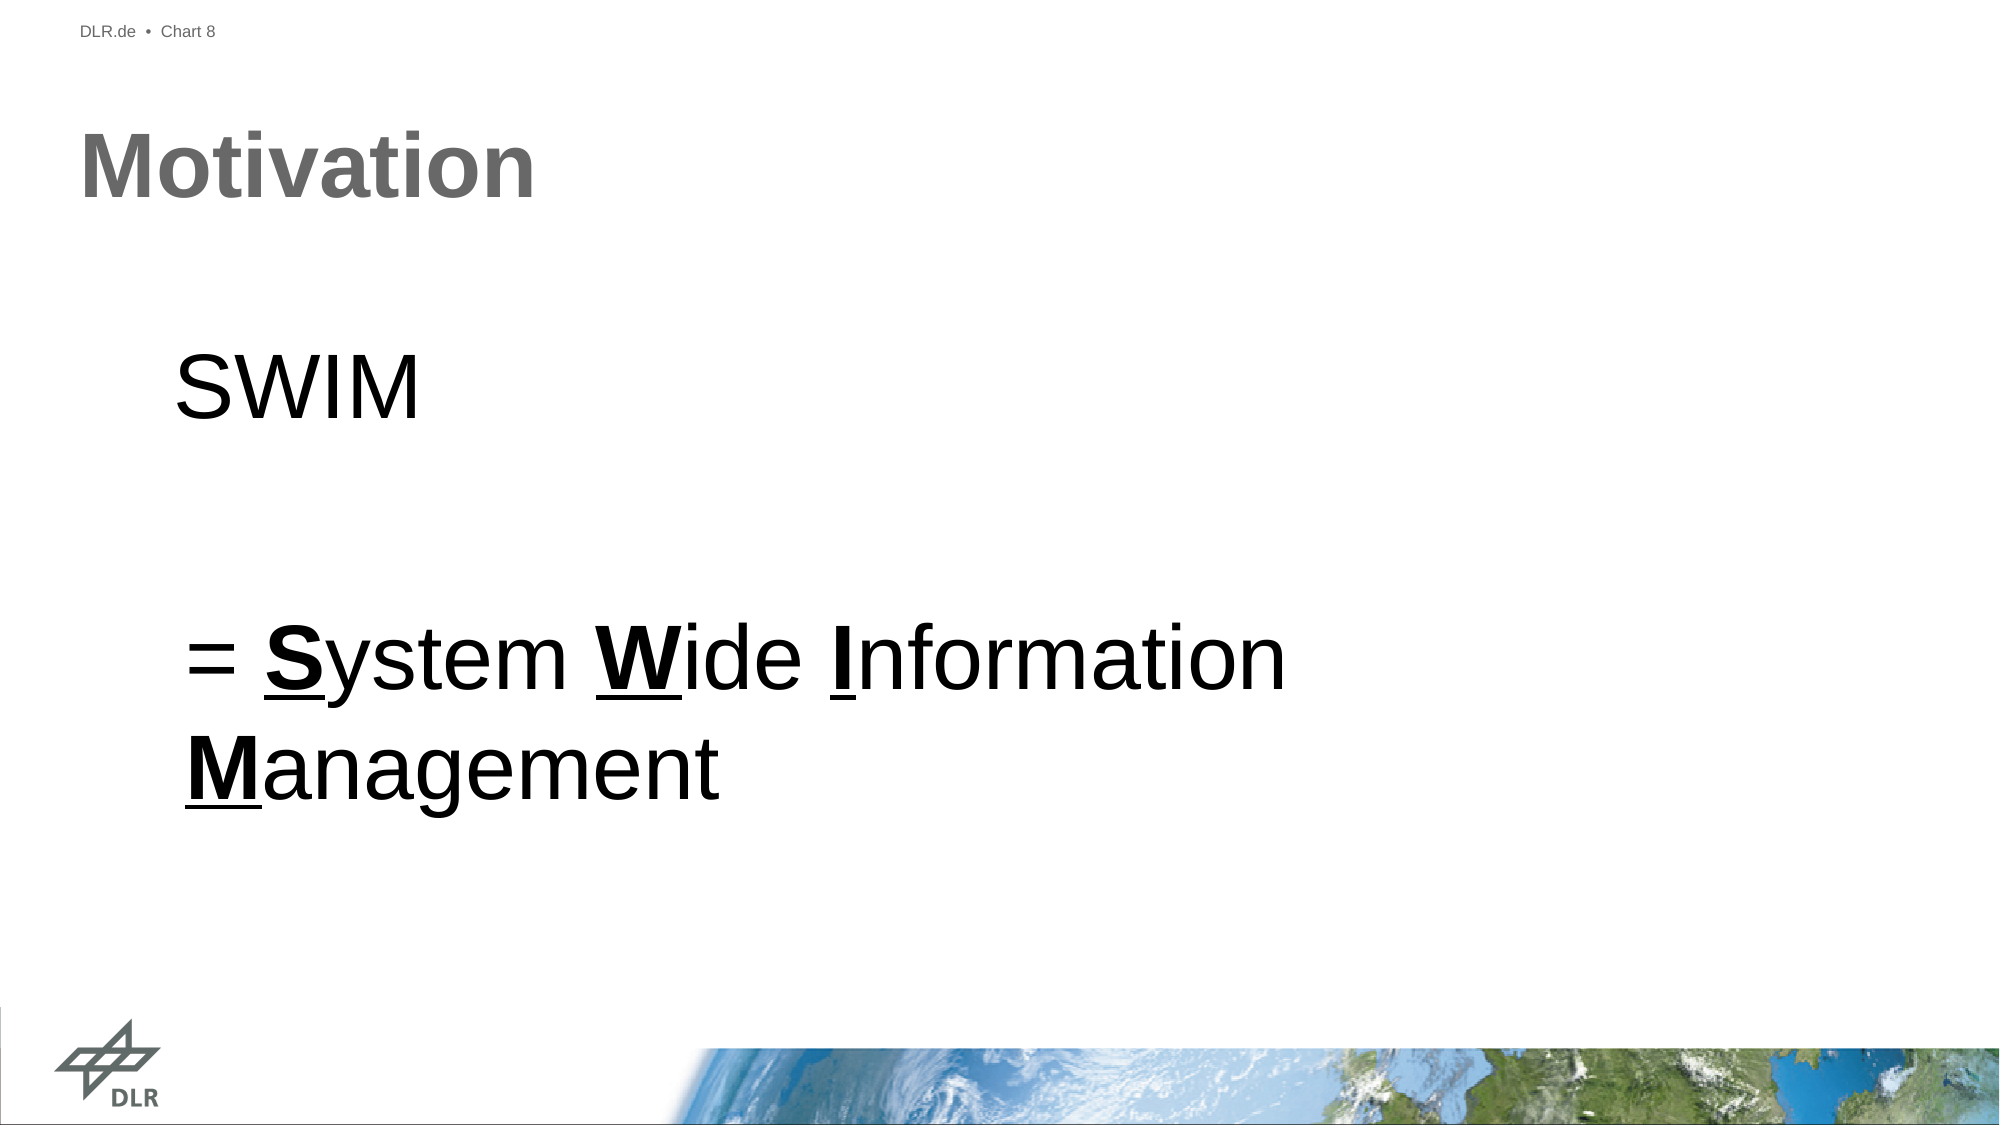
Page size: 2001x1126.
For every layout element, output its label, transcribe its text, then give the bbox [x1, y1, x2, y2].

slide_number DLR.de • Chart <number> [79, 20, 251, 45]
list = System Wide Information Management [185, 598, 1580, 929]
title Motivation [79, 106, 1921, 228]
list SWIM [173, 326, 1490, 460]
